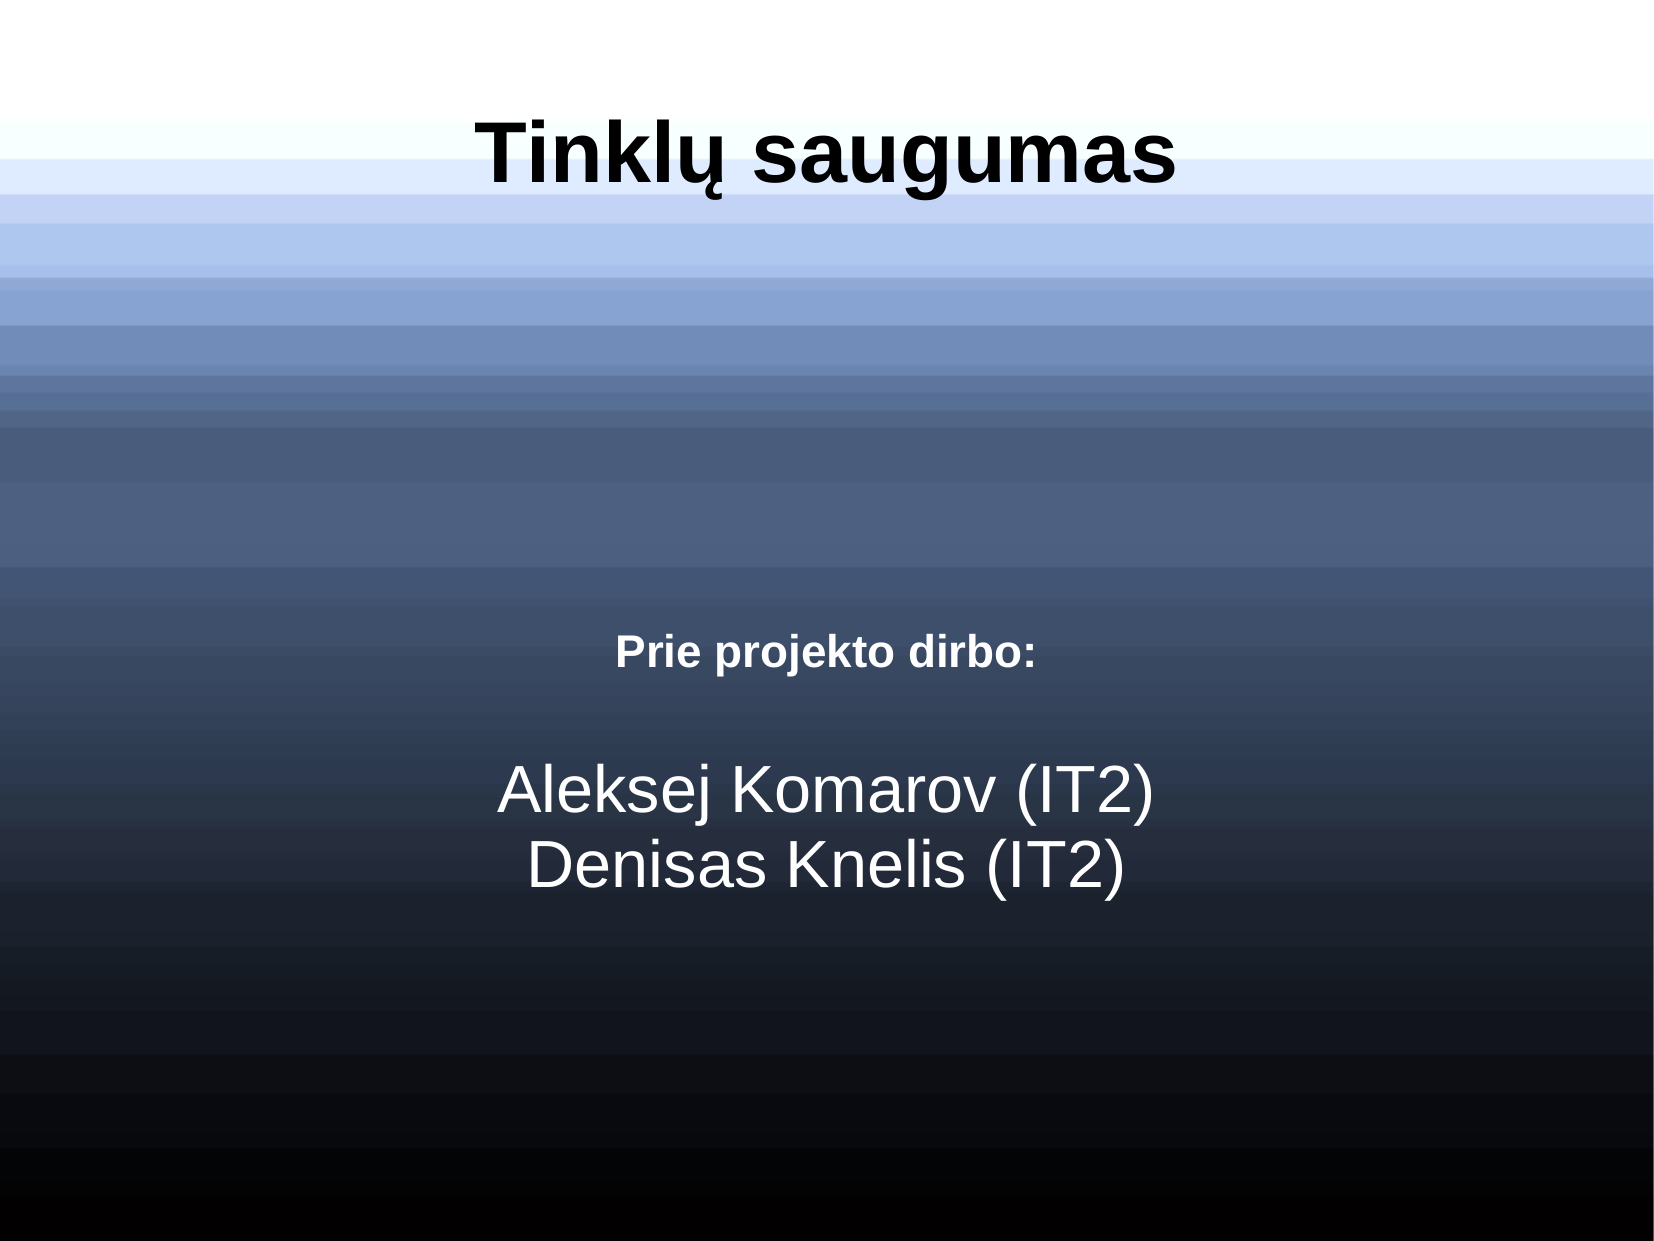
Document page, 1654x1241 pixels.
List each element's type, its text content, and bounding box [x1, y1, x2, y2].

subtitle Prie projekto dirbo: Aleksej Komarov (IT2) Denisas Knelis (IT2) [82, 354, 1571, 1173]
picture [0, 0, 1654, 1241]
title Tinklų saugumas [82, 49, 1571, 257]
